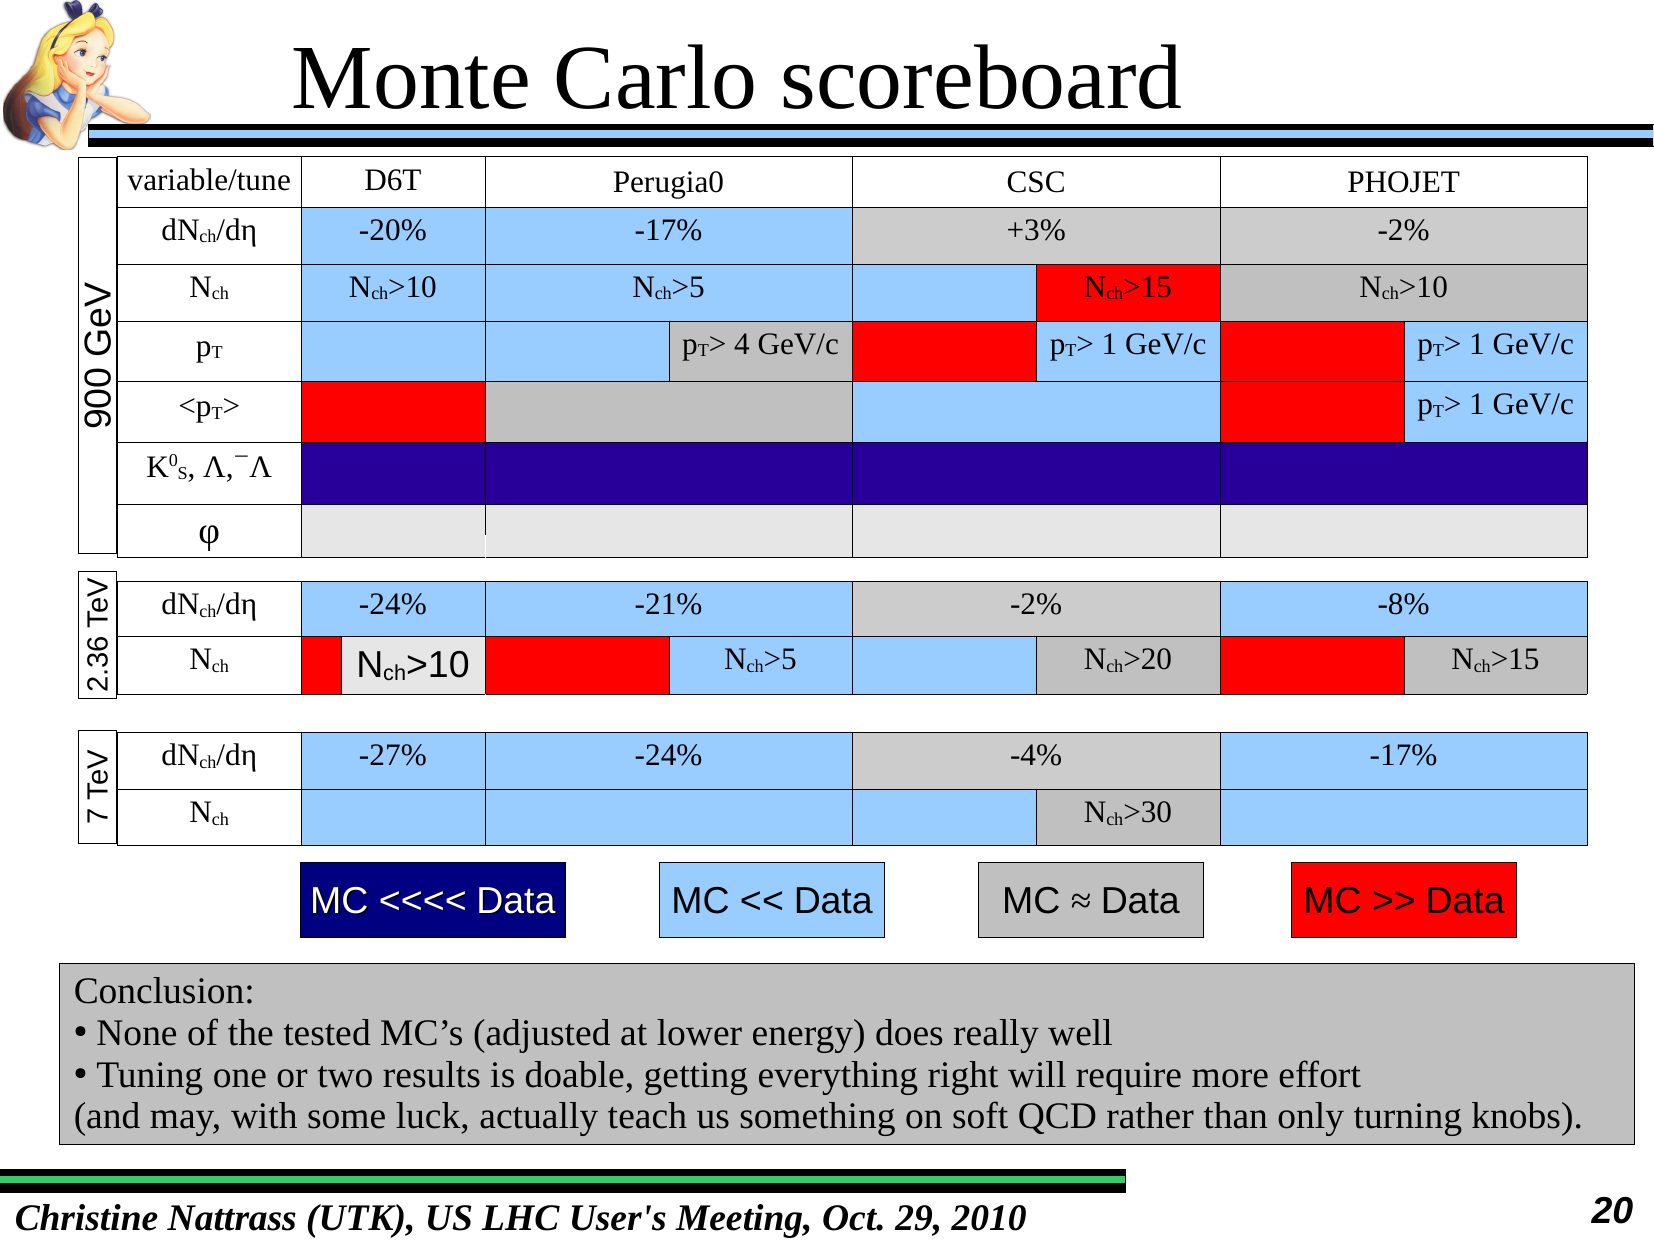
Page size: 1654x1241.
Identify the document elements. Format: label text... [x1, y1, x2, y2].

text_box 20 [1572, 1182, 1648, 1240]
table_cell -24% [486, 733, 852, 789]
table_cell [486, 505, 852, 535]
table_cell Nch>10 [302, 265, 485, 321]
table_cell dNch/dη [118, 733, 301, 789]
table_cell dNch/dη [118, 208, 301, 264]
table_cell [301, 938, 485, 963]
table_cell -20% [302, 208, 485, 264]
table_cell pT> 4 GeV/c [670, 322, 852, 381]
table_cell [1221, 790, 1587, 845]
table_cell pT> 1 GeV/c [1037, 322, 1220, 381]
table_cell φ [118, 505, 301, 535]
table_cell Nch [118, 265, 301, 321]
text_box 2.36 TeV [78, 571, 117, 699]
table_cell Nch [118, 637, 301, 682]
table_cell [485, 846, 669, 906]
table_cell [486, 790, 852, 845]
table_cell Nch>30 [1037, 790, 1220, 845]
table_cell dNch/dη [118, 582, 301, 636]
table_cell [485, 906, 852, 963]
text_box 7 TeV [78, 730, 117, 844]
picture [3, 0, 151, 15]
table_header [486, 535, 852, 581]
table_cell -4% [853, 733, 1220, 789]
table_cell Nch>10 [342, 637, 485, 682]
table_cell [117, 906, 301, 963]
table_cell pT> 1 GeV/c [1405, 322, 1587, 381]
table_header [117, 535, 301, 581]
table_cell +3% [853, 208, 1220, 264]
table_header D6T [302, 157, 485, 207]
table_cell -2% [1221, 208, 1587, 264]
table_header [1220, 535, 1587, 581]
table_cell φ [210, 527, 215, 535]
text_box MC << Data [659, 862, 885, 938]
table_header variable/tune [118, 157, 301, 207]
table_cell pT> 1 GeV/c [1405, 382, 1587, 442]
table_cell [669, 846, 852, 862]
table_cell [302, 637, 341, 682]
text_box MC <<<< Data [300, 862, 566, 938]
table_header [485, 682, 852, 732]
table_cell [853, 382, 1220, 442]
table_header [852, 535, 1220, 581]
table_cell [1221, 637, 1404, 682]
table_cell [486, 637, 669, 682]
title Monte Carlo scoreboard [0, 15, 1482, 139]
table_cell -24% [302, 582, 485, 636]
table_cell [486, 322, 669, 381]
table_cell [302, 790, 485, 845]
table_cell Nch>15 [1037, 265, 1220, 321]
table_cell Nch>20 [1037, 637, 1220, 682]
table_cell [852, 906, 1220, 963]
table_cell <pT> [118, 382, 301, 442]
table_cell -17% [1221, 733, 1587, 789]
table_cell [853, 443, 1220, 504]
table_cell [302, 505, 485, 535]
table_cell [302, 443, 485, 504]
table_cell Nch>10 [1221, 265, 1587, 321]
table_cell [302, 322, 485, 381]
table_header CSC [853, 157, 1220, 207]
table_header PHOJET [1221, 157, 1587, 207]
table_cell Nch [118, 790, 301, 845]
table_cell Nch>5 [486, 265, 852, 321]
table_cell pT [118, 322, 301, 381]
table_cell -17% [486, 208, 852, 264]
table_cell [1404, 846, 1587, 906]
table_cell [853, 322, 1036, 381]
table_cell [1220, 906, 1404, 963]
text_box MC >> Data [1291, 862, 1517, 938]
table_cell [853, 637, 1036, 682]
table_cell [1404, 906, 1587, 963]
table_cell -8% [1221, 582, 1587, 636]
table_cell -27% [302, 733, 485, 789]
table_cell [486, 443, 852, 504]
table_cell -2% [853, 582, 1220, 636]
text_box 900 GeV [78, 157, 117, 554]
table_cell [117, 846, 301, 906]
table_cell [486, 382, 852, 442]
table_header [852, 682, 1220, 732]
table_header Perugia0 [486, 157, 852, 207]
table_cell Nch>5 [670, 637, 852, 682]
picture [3, 139, 151, 150]
text_box MC ≈ Data [978, 862, 1204, 938]
table_cell [301, 846, 485, 862]
table_cell [1221, 505, 1587, 535]
table_header [301, 535, 485, 581]
table_header [117, 682, 301, 732]
table_header [301, 682, 485, 732]
table_cell [1221, 322, 1404, 381]
table_cell [853, 265, 1036, 321]
text_box Conclusion: None of the tested MC’s (adjusted at lower energy) does really well Tuning one or two results is doable, getting everything right will require more effort (and may, with some luck, actually teach us something on soft QCD rather than only turning knobs). [59, 963, 1635, 1145]
table_cell Nch>15 [1405, 637, 1587, 682]
table_cell [853, 505, 1220, 535]
table_cell [1221, 382, 1404, 442]
table_cell -21% [486, 582, 852, 636]
table_cell [852, 846, 1036, 906]
table_cell [302, 382, 485, 442]
table_cell [853, 790, 1036, 845]
table_cell [1036, 846, 1220, 906]
table_header [1220, 682, 1587, 732]
table_cell K0S, Λ,`Λ [118, 443, 301, 504]
table_cell [1220, 846, 1404, 906]
table_cell [1221, 443, 1587, 504]
